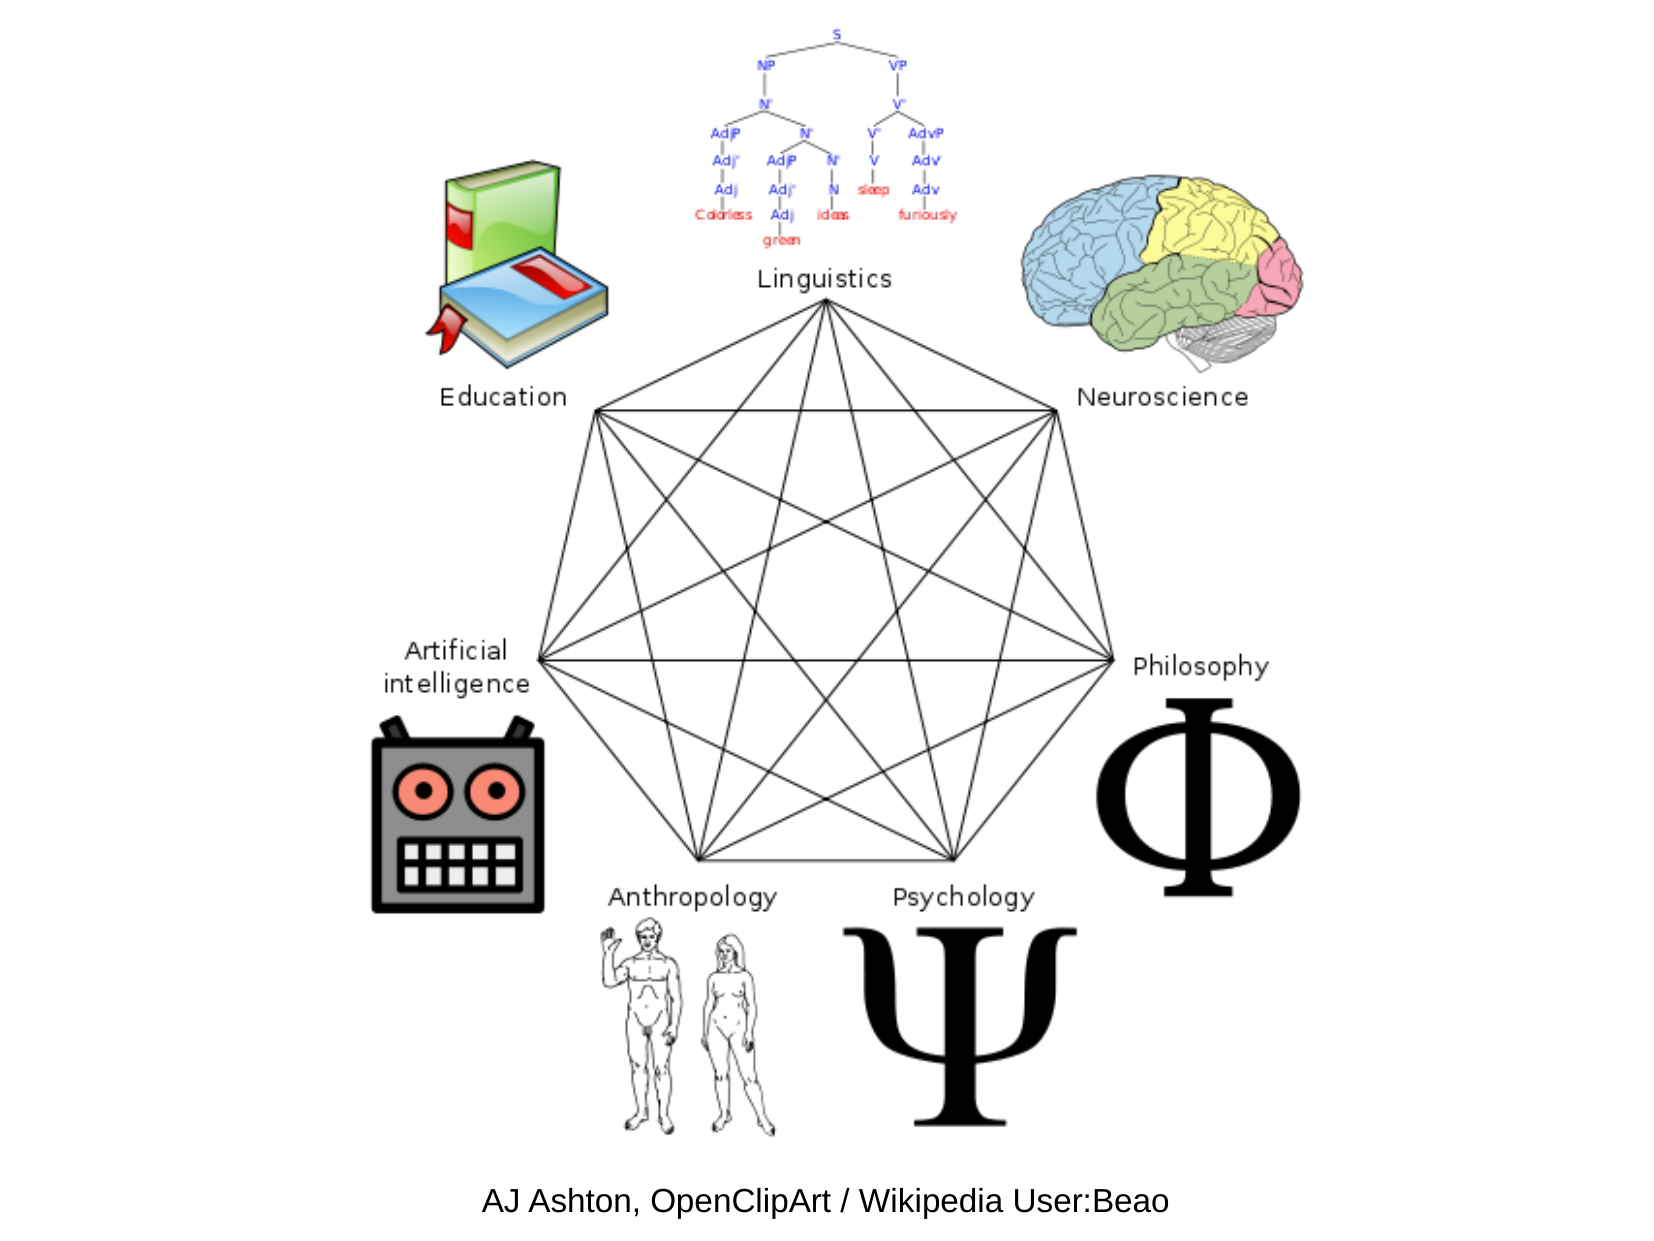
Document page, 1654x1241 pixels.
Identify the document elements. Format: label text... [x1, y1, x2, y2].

picture [320, 0, 1333, 1162]
text_box AJ Ashton, OpenClipArt / Wikipedia User:Beao [0, 1162, 1653, 1241]
